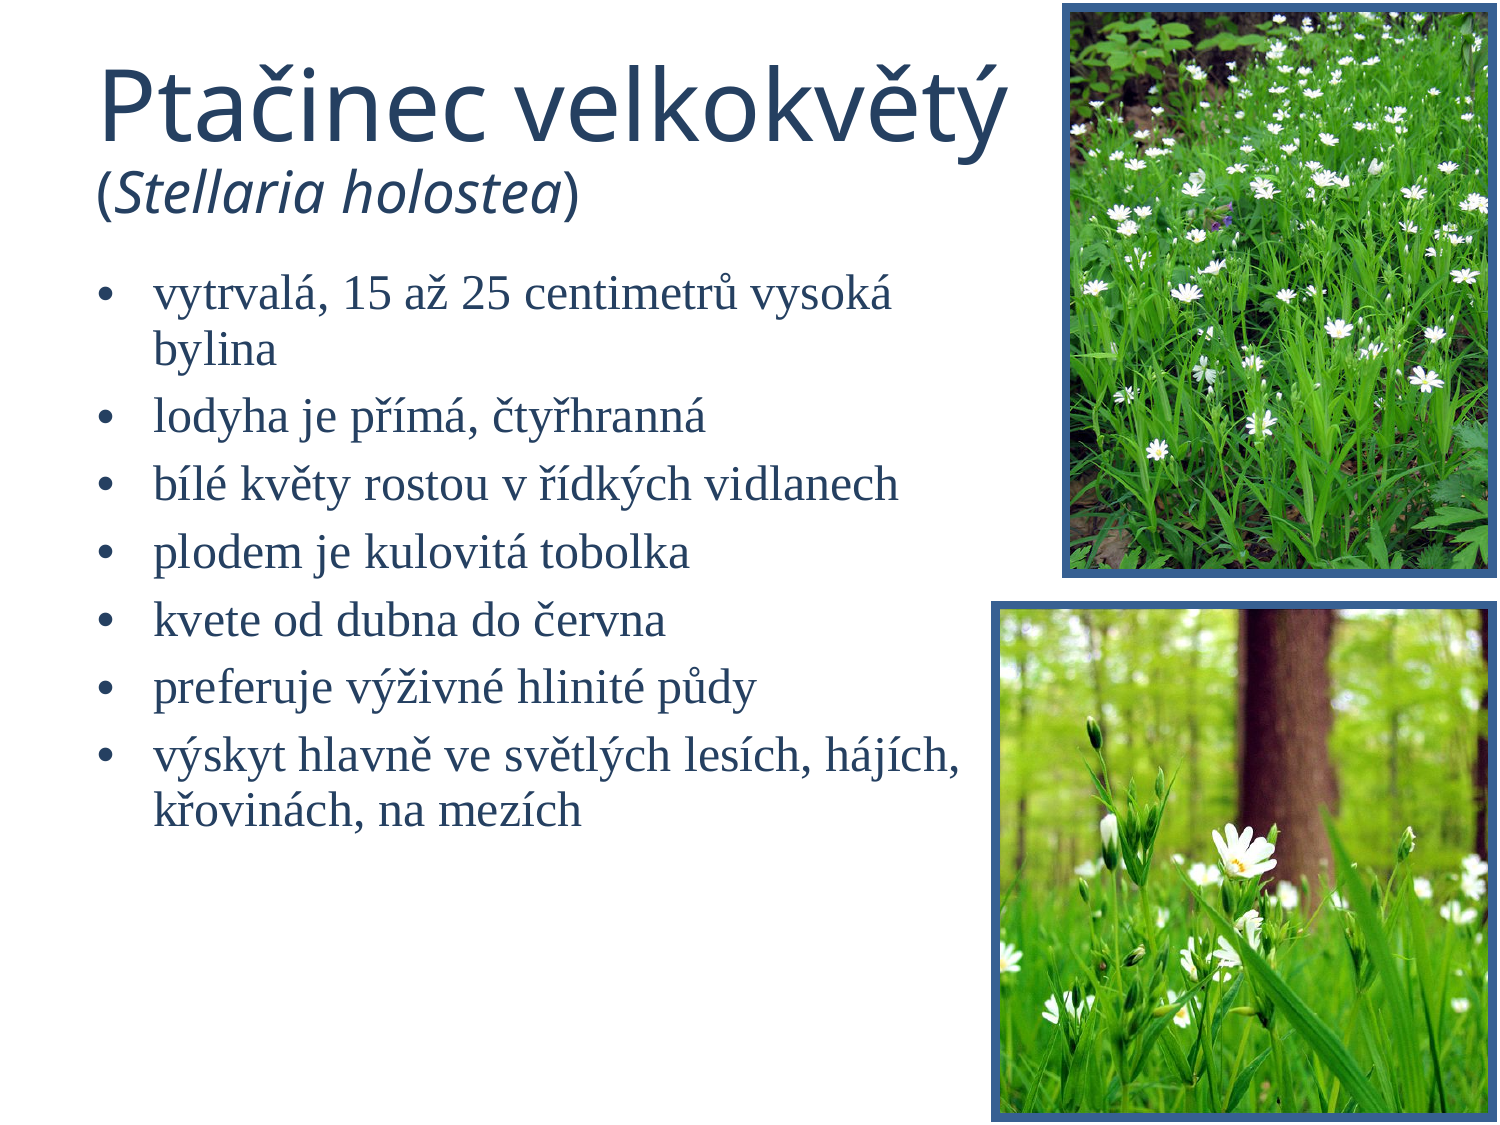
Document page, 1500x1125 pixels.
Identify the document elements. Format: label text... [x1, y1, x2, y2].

list vytrvalá, 15 až 25 centimetrů vysoká bylina lodyha je přímá, čtyřhranná bílé květy rostou v řídkých vidlanech plodem je kulovitá tobolka kvete od dubna do června preferuje výživné hlinité půdy výskyt hlavně ve světlých lesích, hájích, křovinách, na mezích [81, 257, 1008, 950]
picture [1070, 11, 1489, 570]
text_box Ptačinec velkokvětý (Stellaria holostea) [81, 46, 1062, 235]
picture [999, 609, 1489, 1114]
